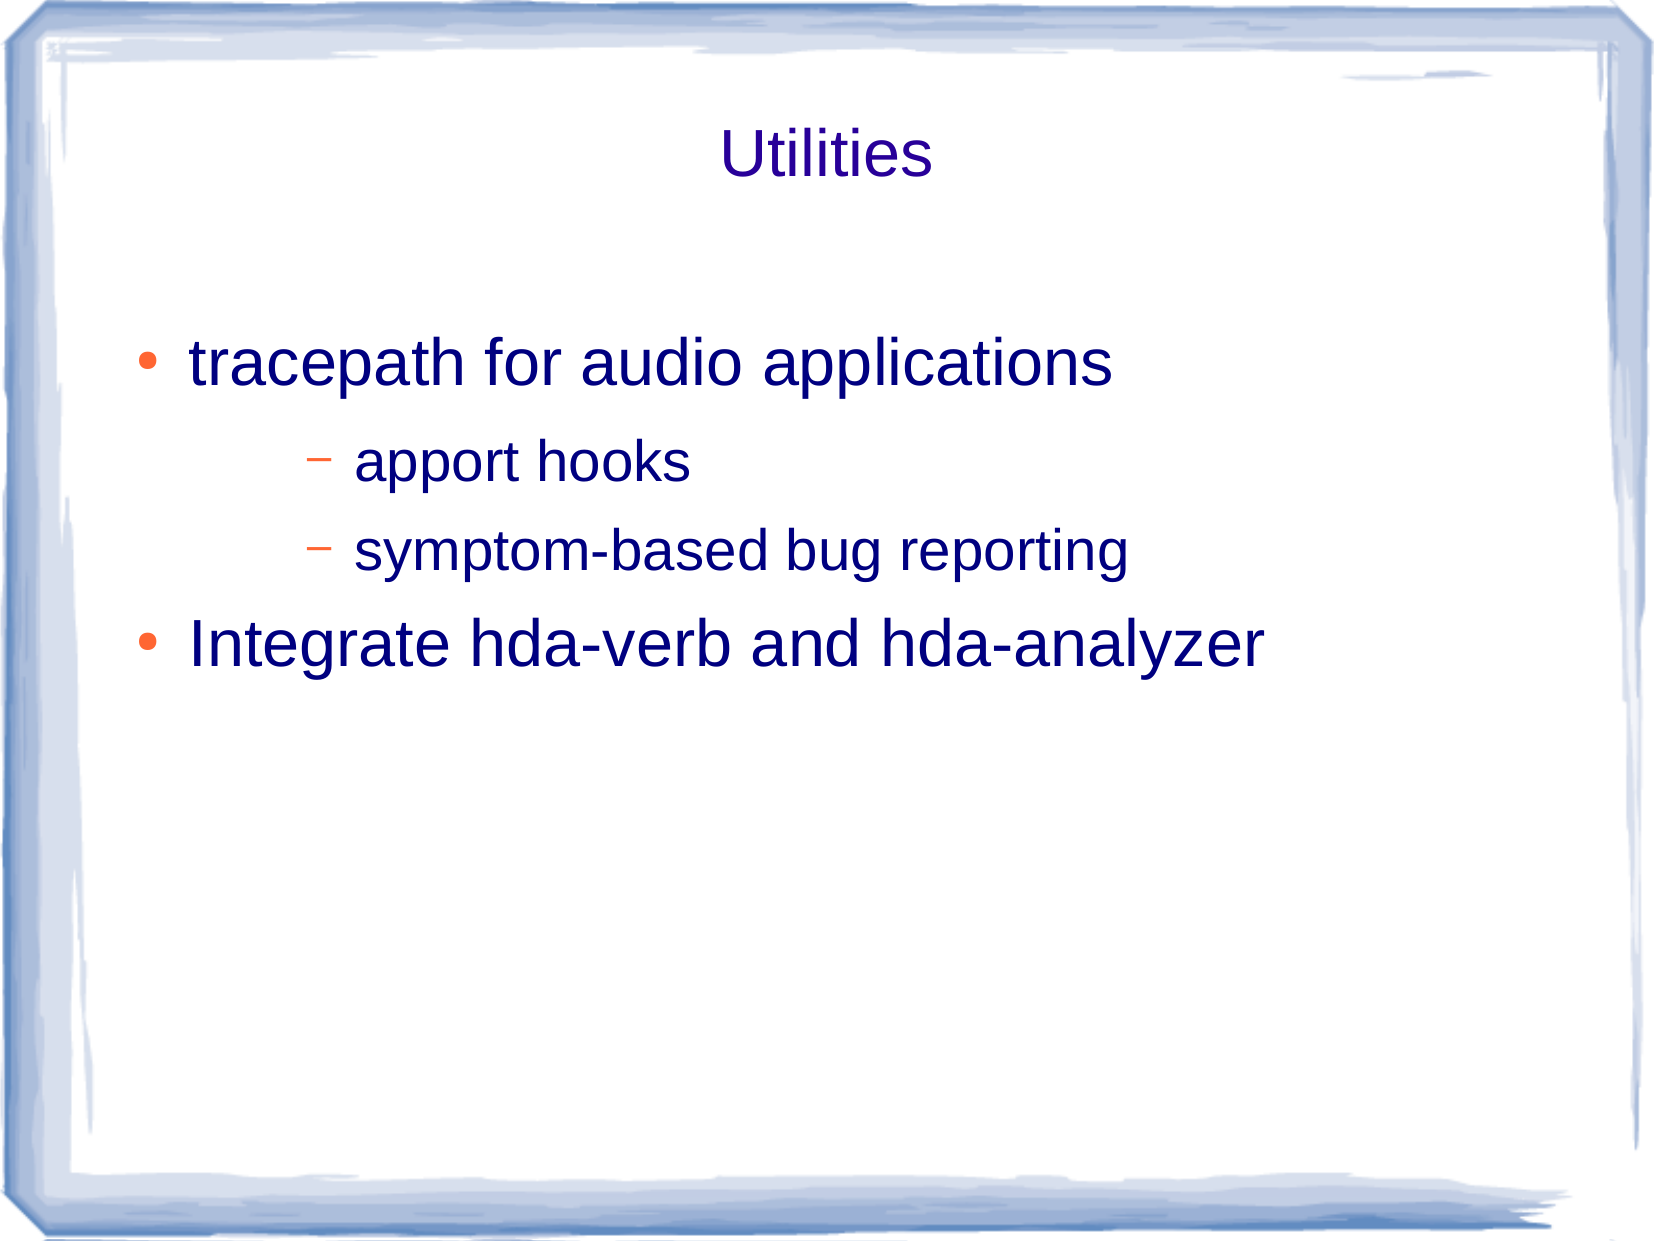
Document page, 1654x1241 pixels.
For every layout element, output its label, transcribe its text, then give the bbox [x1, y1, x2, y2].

title Utilities [82, 49, 1571, 257]
list tracepath for audio applications apport hooks symptom-based bug reporting Integrate hda-verb and hda-analyzer [118, 324, 1571, 1144]
picture [0, 0, 1654, 1241]
